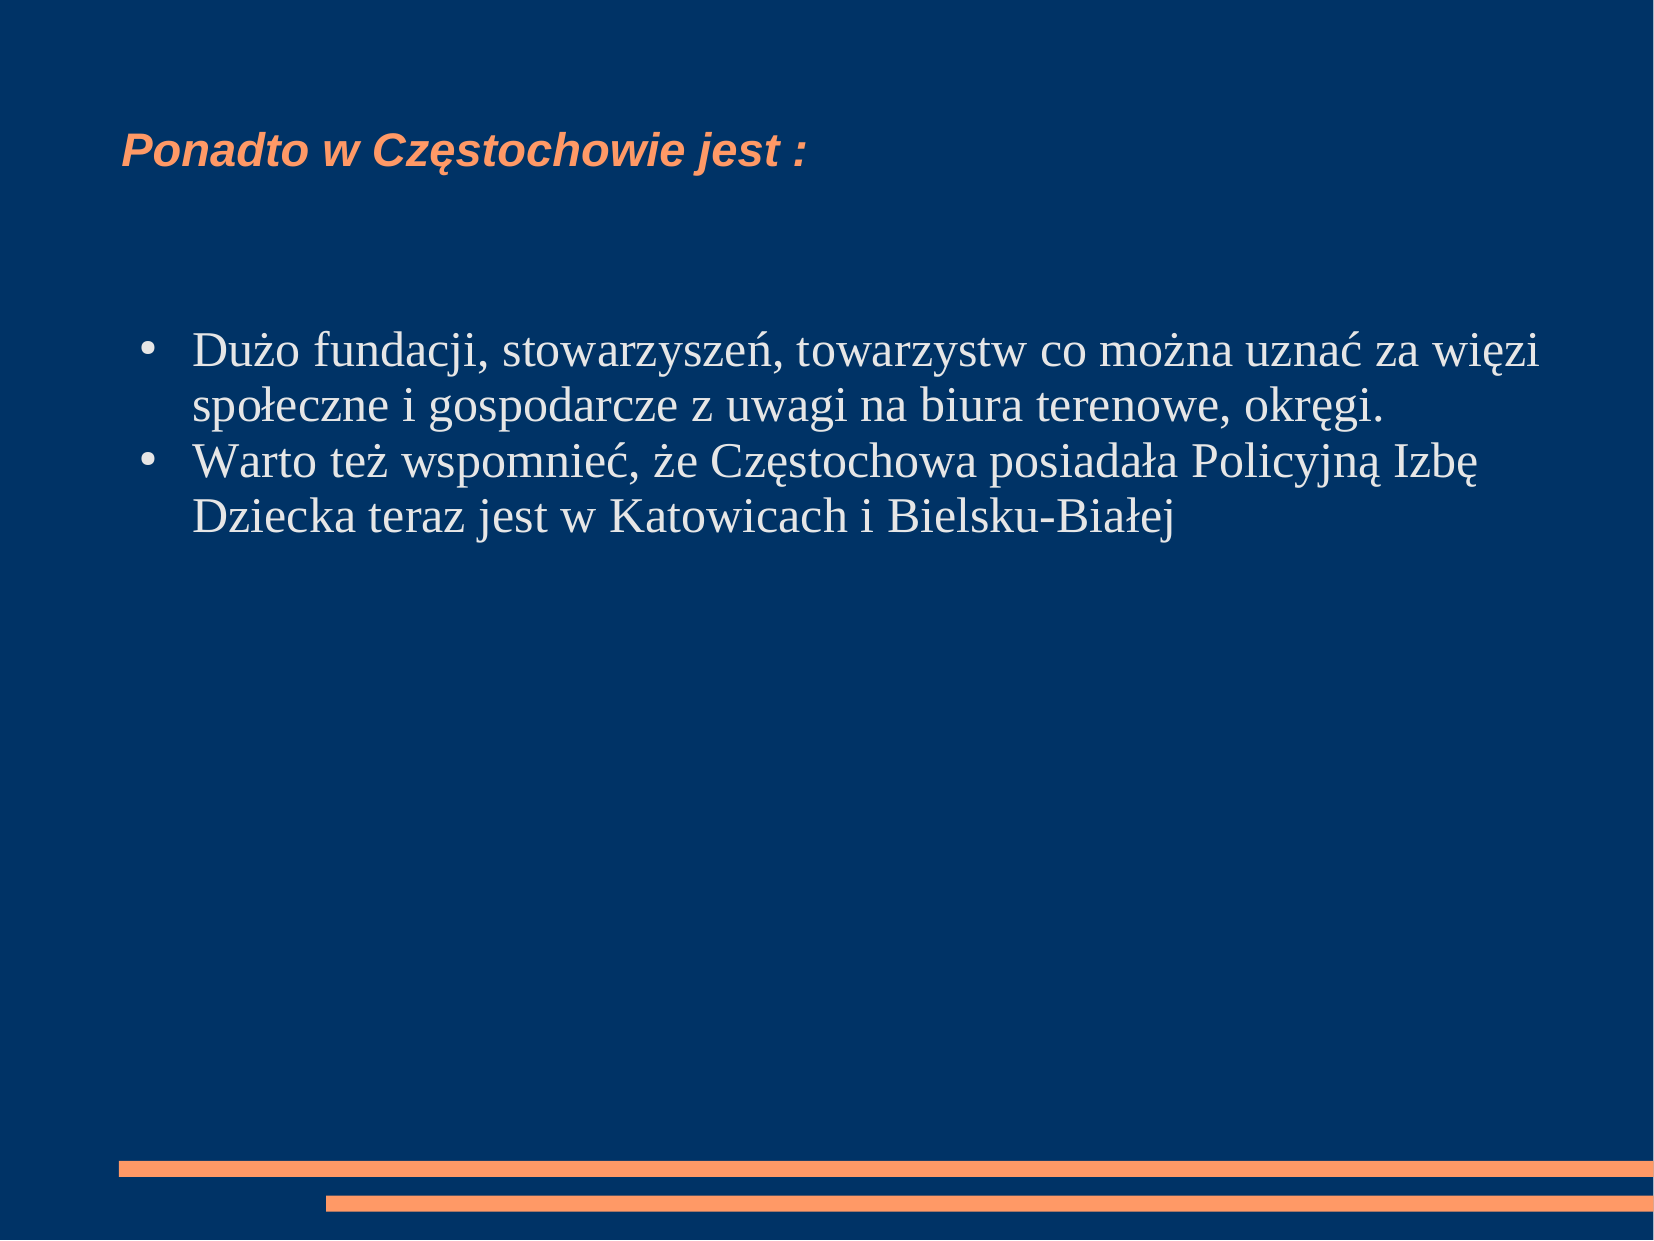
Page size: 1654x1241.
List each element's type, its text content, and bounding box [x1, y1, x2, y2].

title Ponadto w Częstochowie jest : [121, 46, 1534, 254]
list Dużo fundacji, stowarzyszeń, towarzystw co można uznać za więzi społeczne i gospodarcze z uwagi na biura terenowe, okręgi. Warto też wspomnieć, że Częstochowa posiadała Policyjną Izbę Dziecka teraz jest w Katowicach i Bielsku-Białej [121, 322, 1561, 1132]
